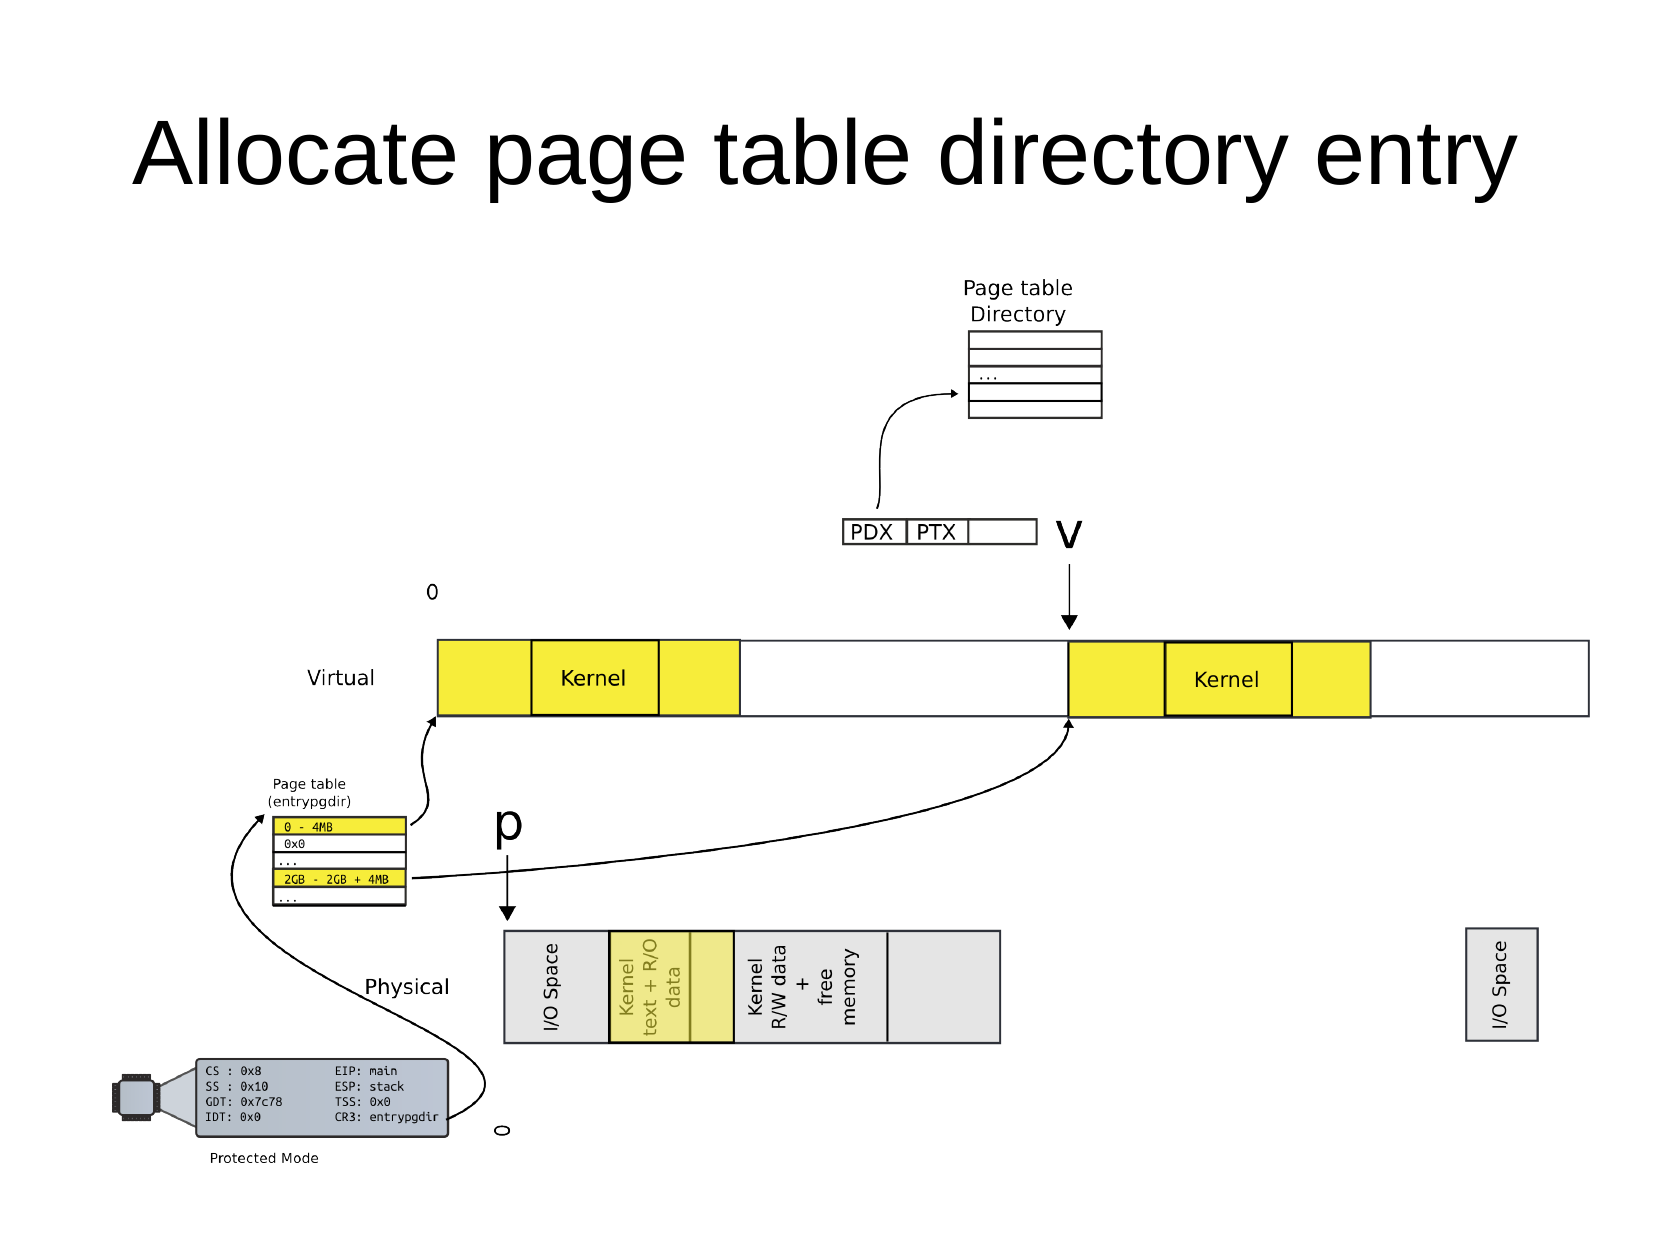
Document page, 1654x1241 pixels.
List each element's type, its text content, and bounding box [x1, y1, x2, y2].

picture [112, 279, 1590, 1163]
title Allocate page table directory entry [82, 49, 1571, 257]
